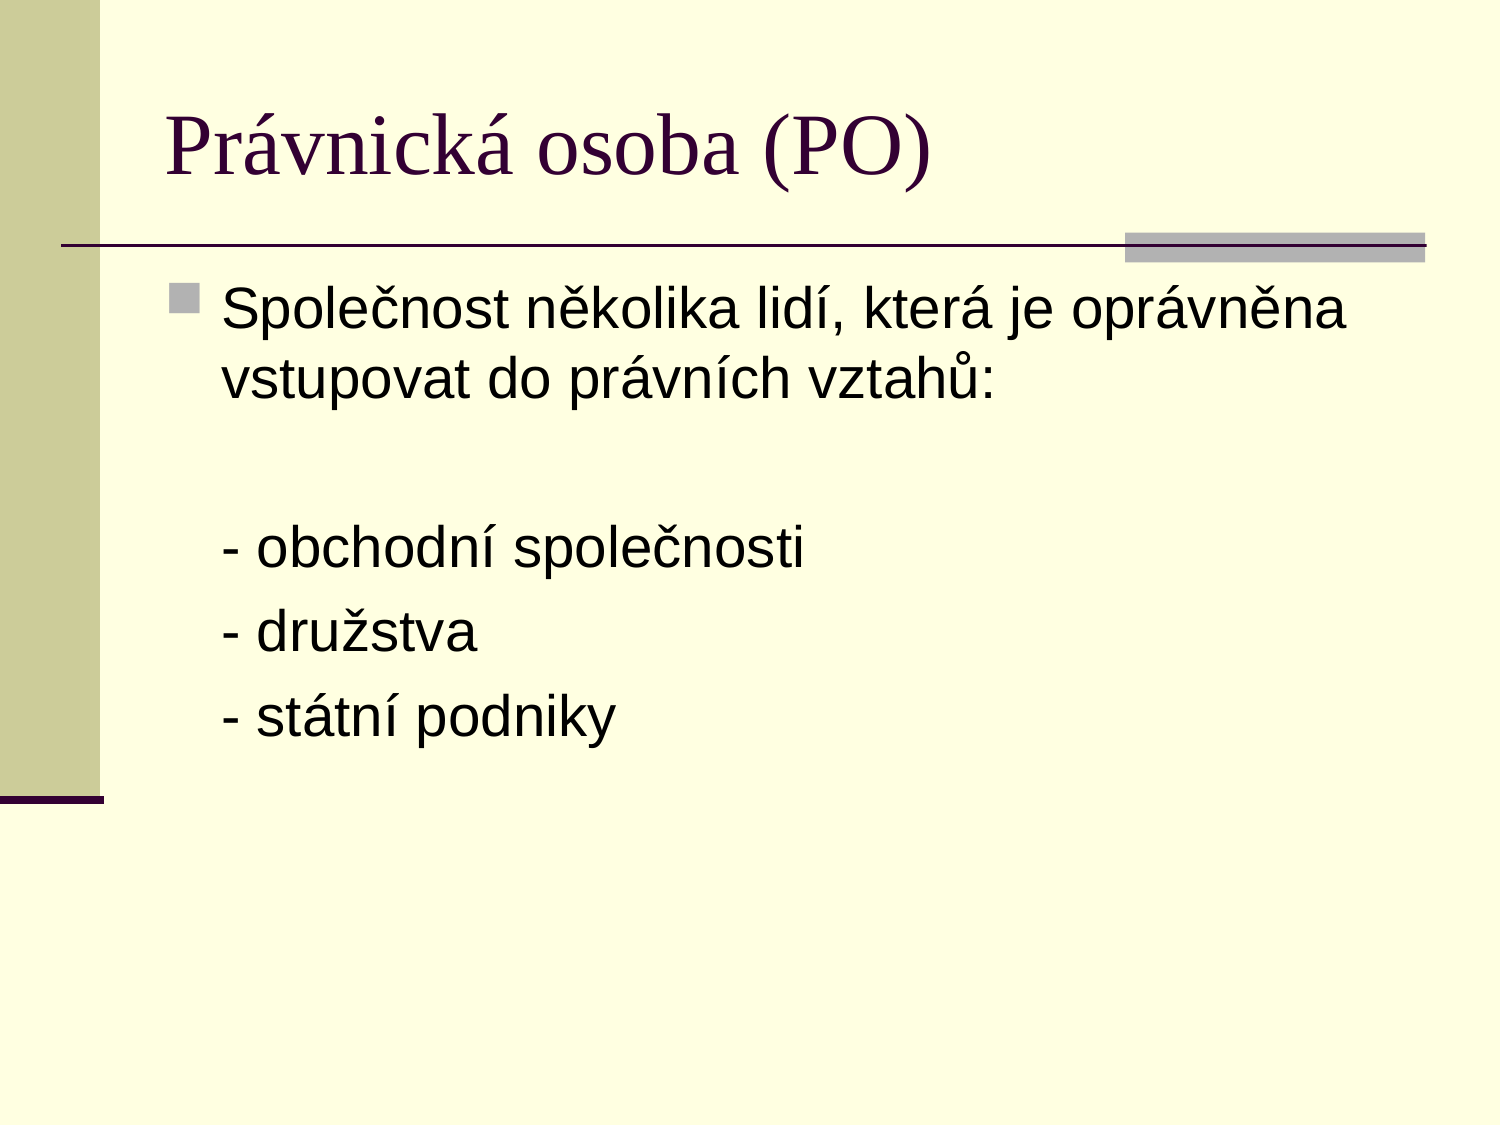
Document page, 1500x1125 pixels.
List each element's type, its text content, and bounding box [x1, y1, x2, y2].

title Právnická osoba (PO) [150, 45, 1426, 234]
list Společnost několika lidí, která je oprávněna vstupovat do právních vztahů: - obchodní společnosti - družstva - státní podniky [150, 262, 1426, 1006]
